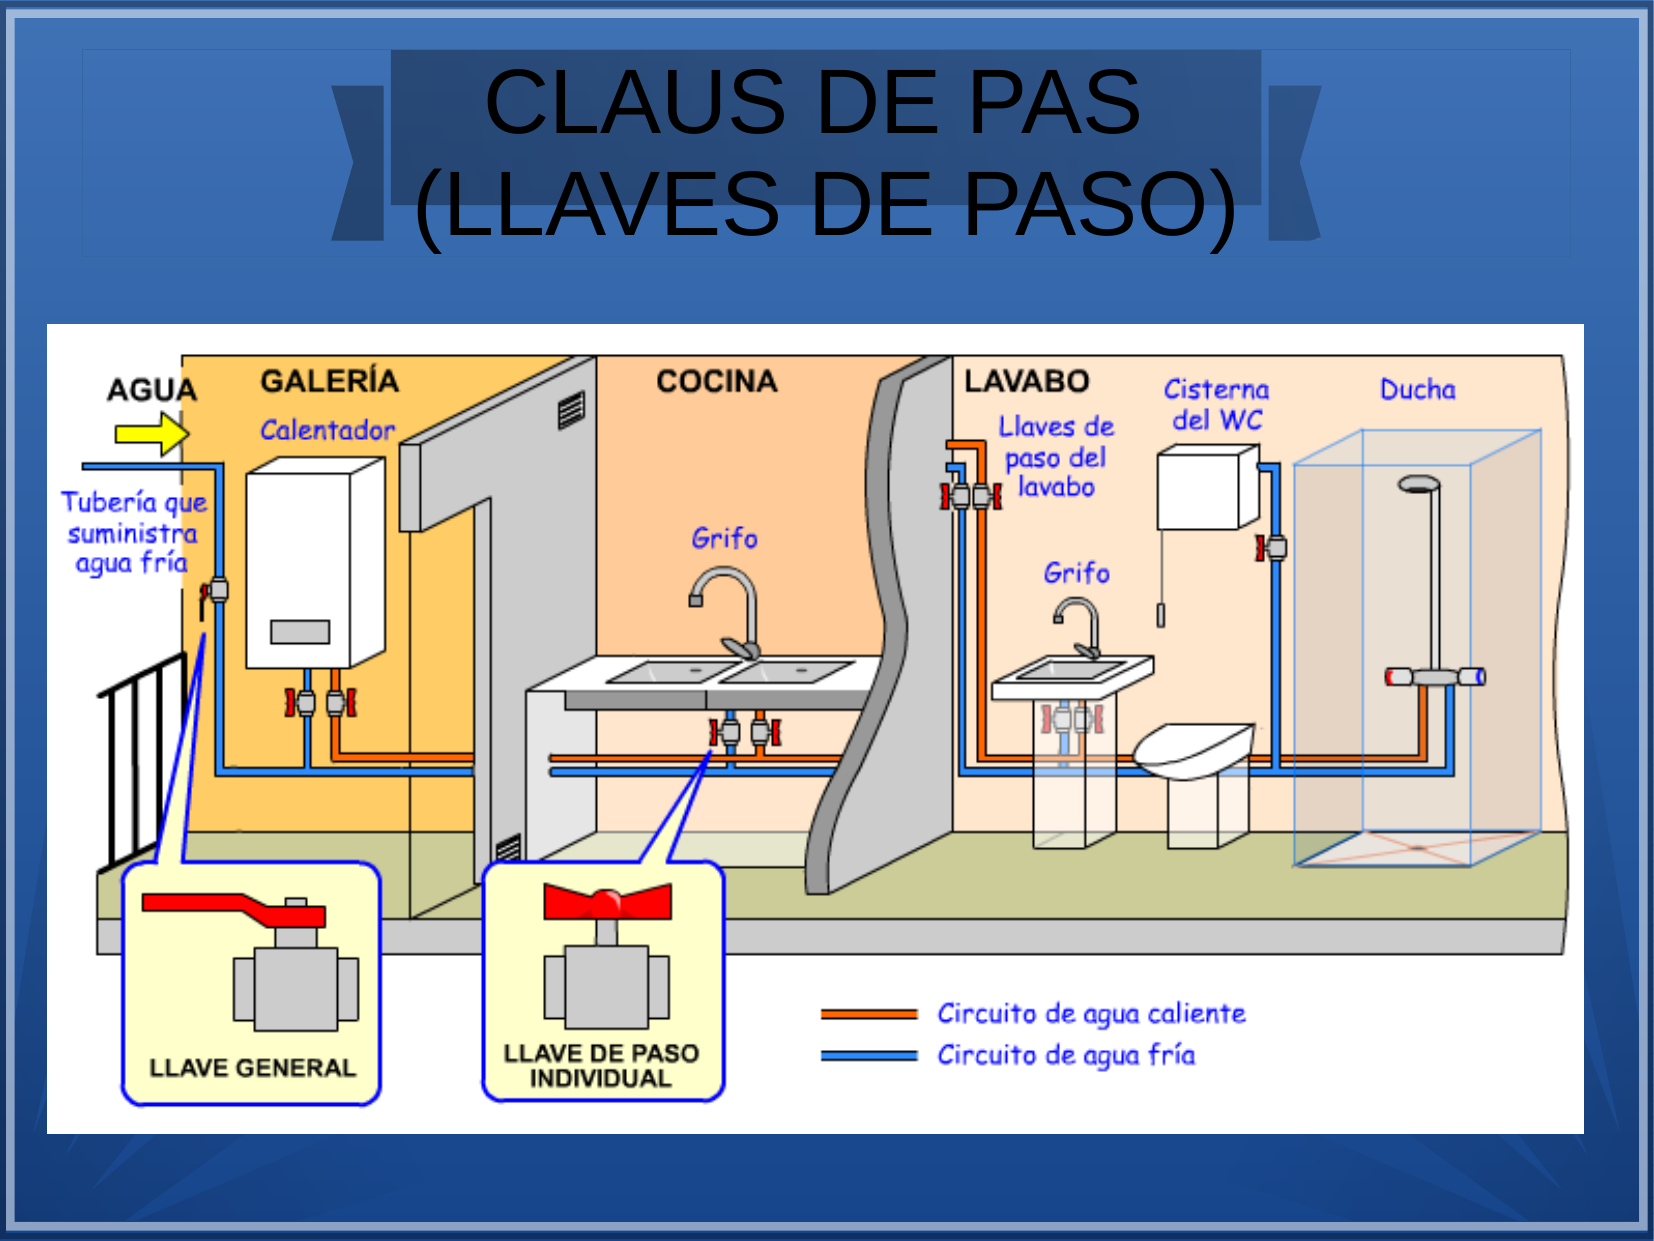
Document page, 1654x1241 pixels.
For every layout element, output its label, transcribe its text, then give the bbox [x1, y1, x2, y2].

picture [47, 324, 1584, 1134]
title CLAUS DE PAS (LLAVES DE PASO) [82, 49, 1571, 257]
